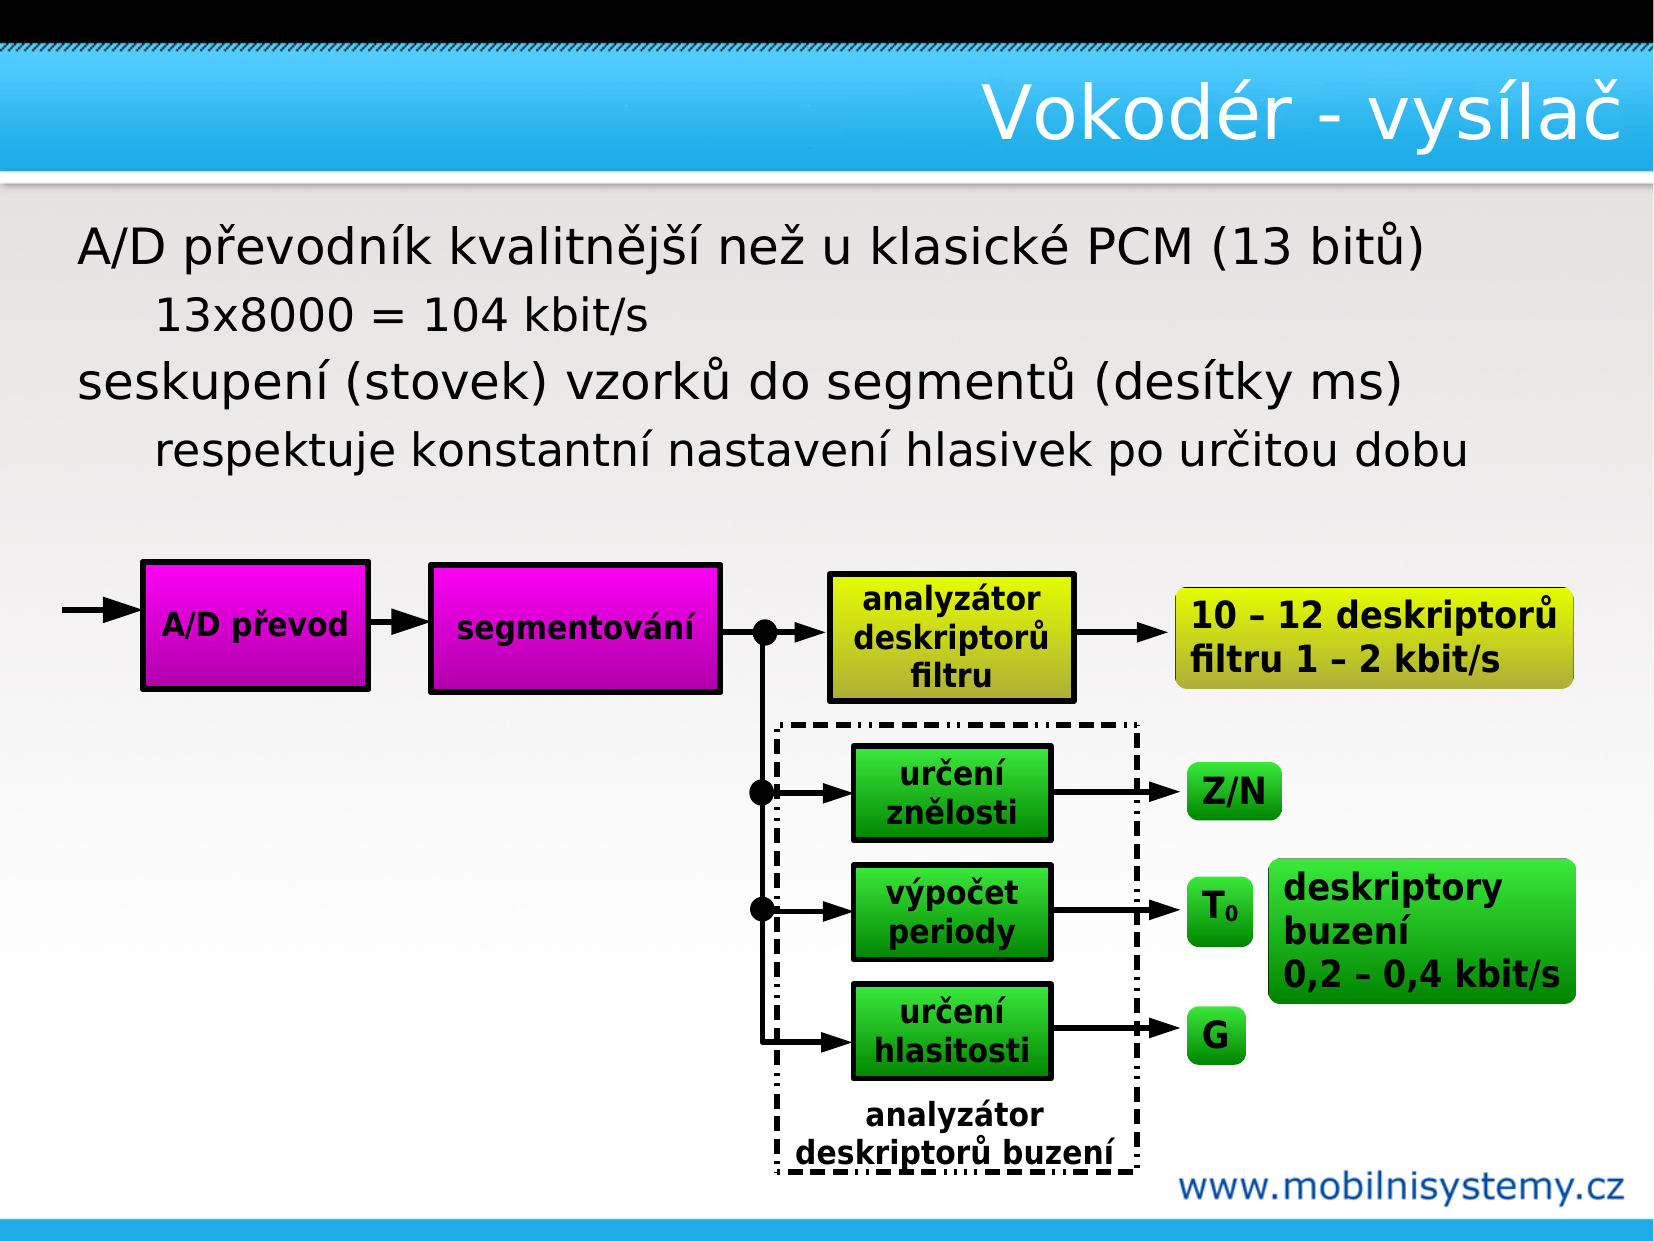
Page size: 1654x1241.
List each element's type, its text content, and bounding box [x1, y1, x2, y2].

list A/D převodník kvalitnější než u klasické PCM (13 bitů) 13x8000 = 104 kbit/s seskupení (stovek) vzorků do segmentů (desítky ms) respektuje konstantní nastavení hlasivek po určitou dobu [59, 218, 1594, 516]
text_box [765, 914, 774, 922]
text_box analyzátor deskriptorů filtru [830, 574, 1074, 701]
text_box [749, 779, 760, 806]
text_box výpočet periody [854, 865, 1051, 960]
text_box deskriptory buzení 0,2 – 0,4 kbit/s [1268, 858, 1577, 1004]
text_box Z/N [1187, 762, 1282, 821]
title Vokodér - vysílač [29, 49, 1625, 178]
text_box A/D převod [143, 562, 368, 689]
picture [0, 0, 1654, 1241]
text_box G [1187, 1006, 1246, 1065]
text_box [752, 635, 760, 645]
text_box segmentování [431, 565, 720, 692]
text_box [765, 796, 774, 806]
text_box [765, 635, 778, 646]
text_box určení hlasitosti [854, 984, 1051, 1079]
text_box [765, 779, 774, 790]
text_box určení znělosti [854, 746, 1051, 840]
text_box [750, 897, 760, 922]
text_box [753, 619, 777, 629]
text_box analyzátor deskriptorů buzení [780, 1088, 1130, 1181]
text_box 10 – 12 deskriptorů filtru 1 – 2 kbit/s [1175, 586, 1574, 689]
text_box [765, 897, 775, 909]
text_box T0 [1187, 876, 1254, 948]
